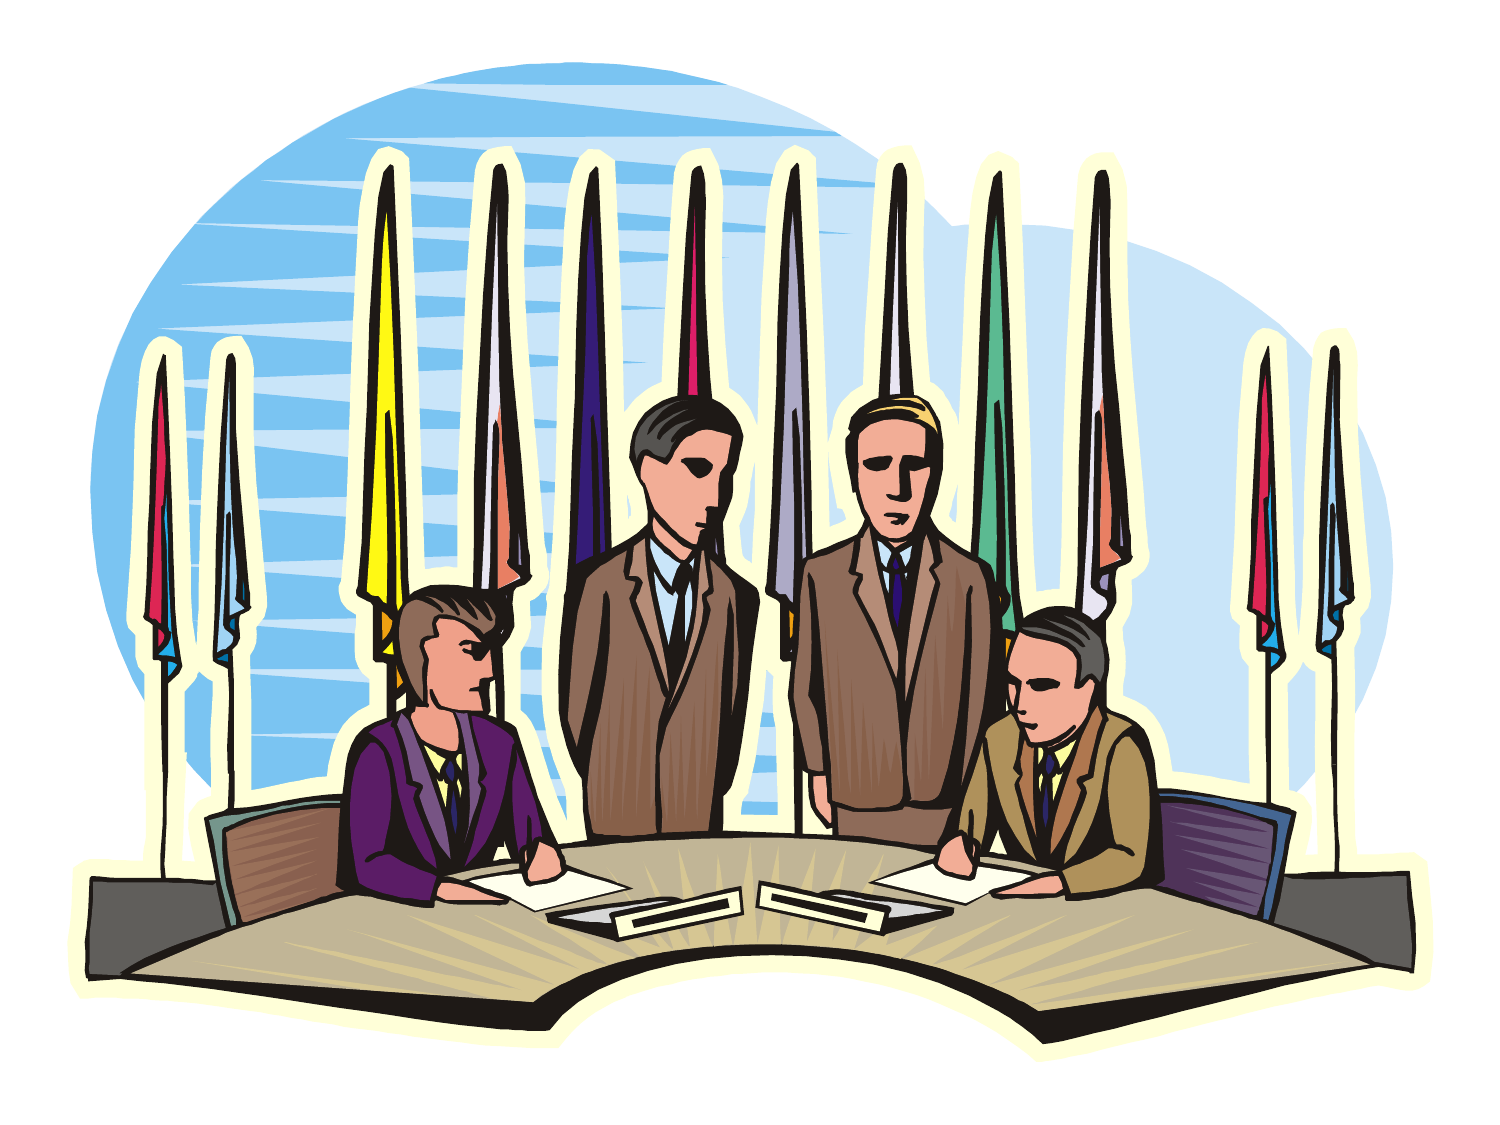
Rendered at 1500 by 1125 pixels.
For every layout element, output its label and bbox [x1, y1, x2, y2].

picture [62, 62, 1438, 1062]
